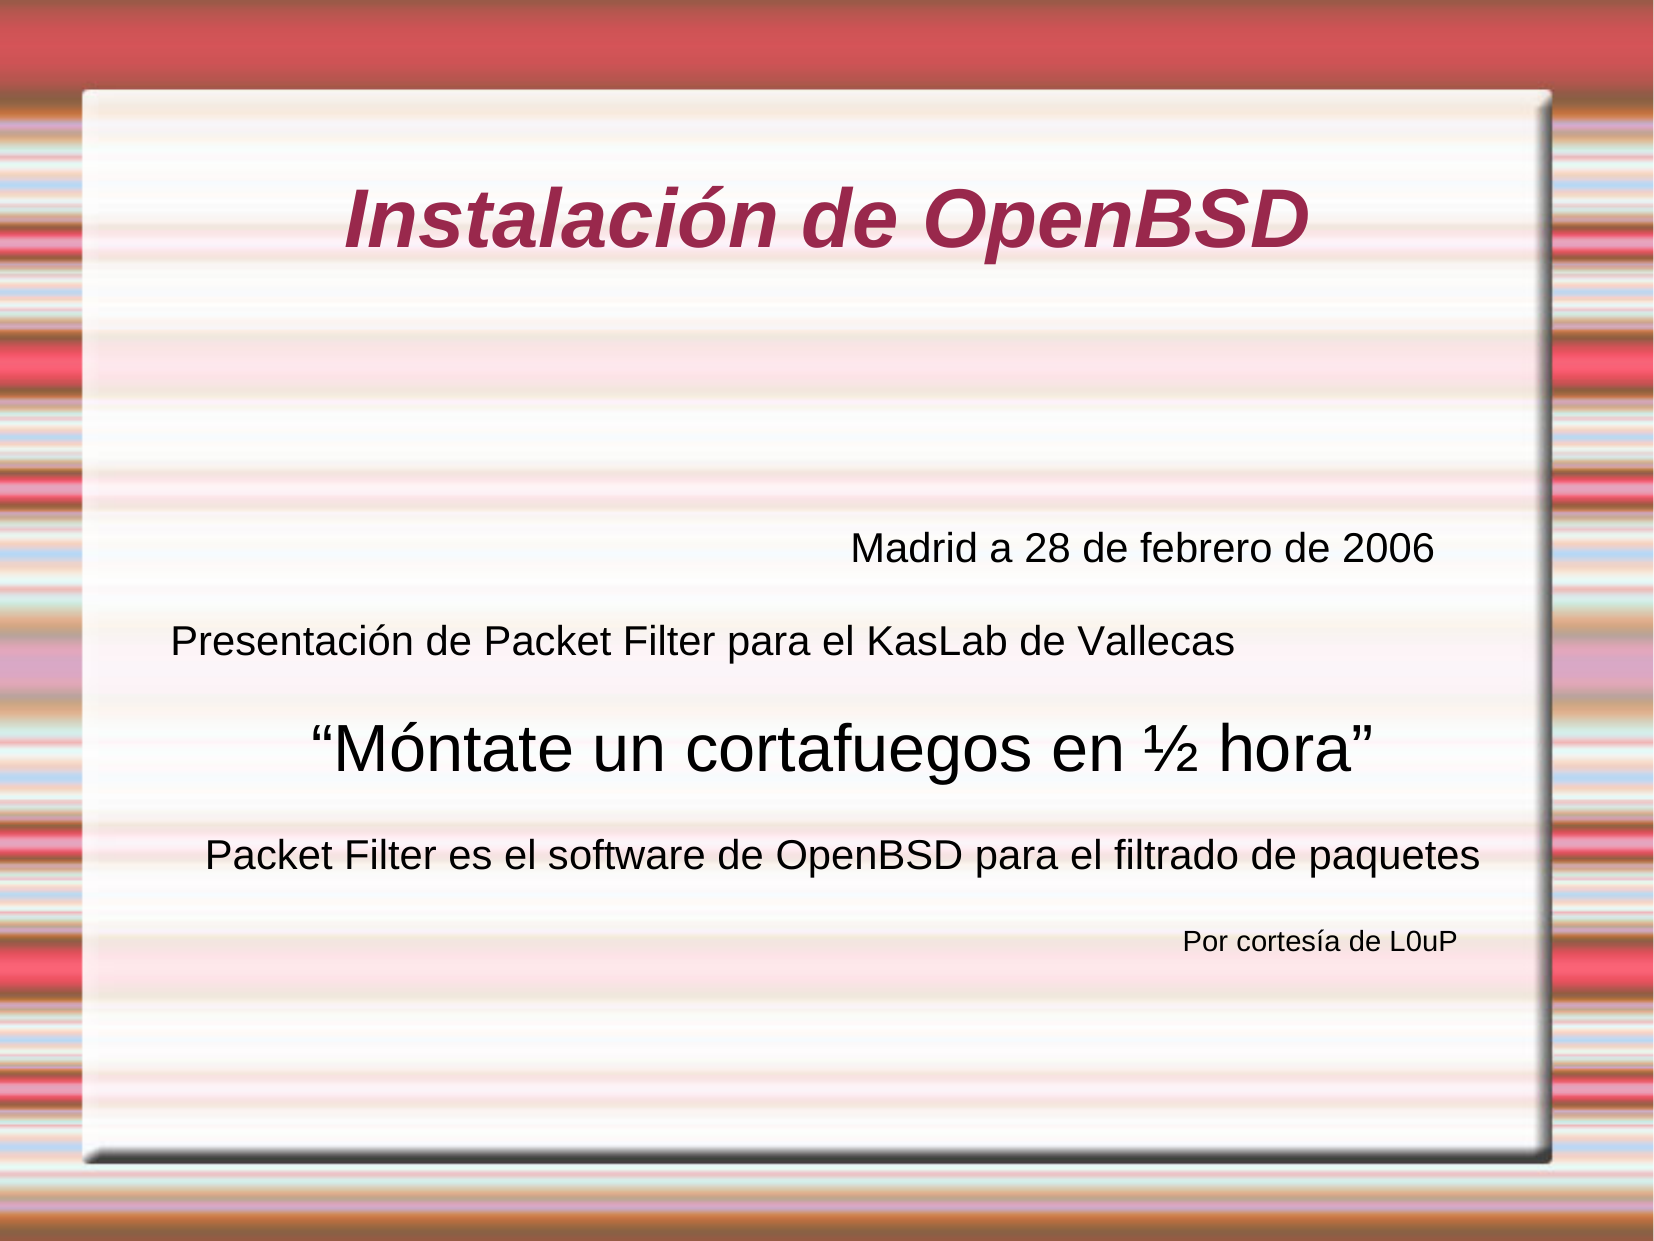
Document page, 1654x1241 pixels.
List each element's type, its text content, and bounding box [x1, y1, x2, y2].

subtitle Madrid a 28 de febrero de 2006 Presentación de Packet Filter para el KasLab de Vallecas “Móntate un cortafuegos en ½ hora” Packet Filter es el software de OpenBSD para el filtrado de paquetes Por cortesía de L0uP [134, 350, 1516, 1133]
title Instalación de OpenBSD [121, 114, 1534, 322]
picture [0, 0, 1654, 1241]
